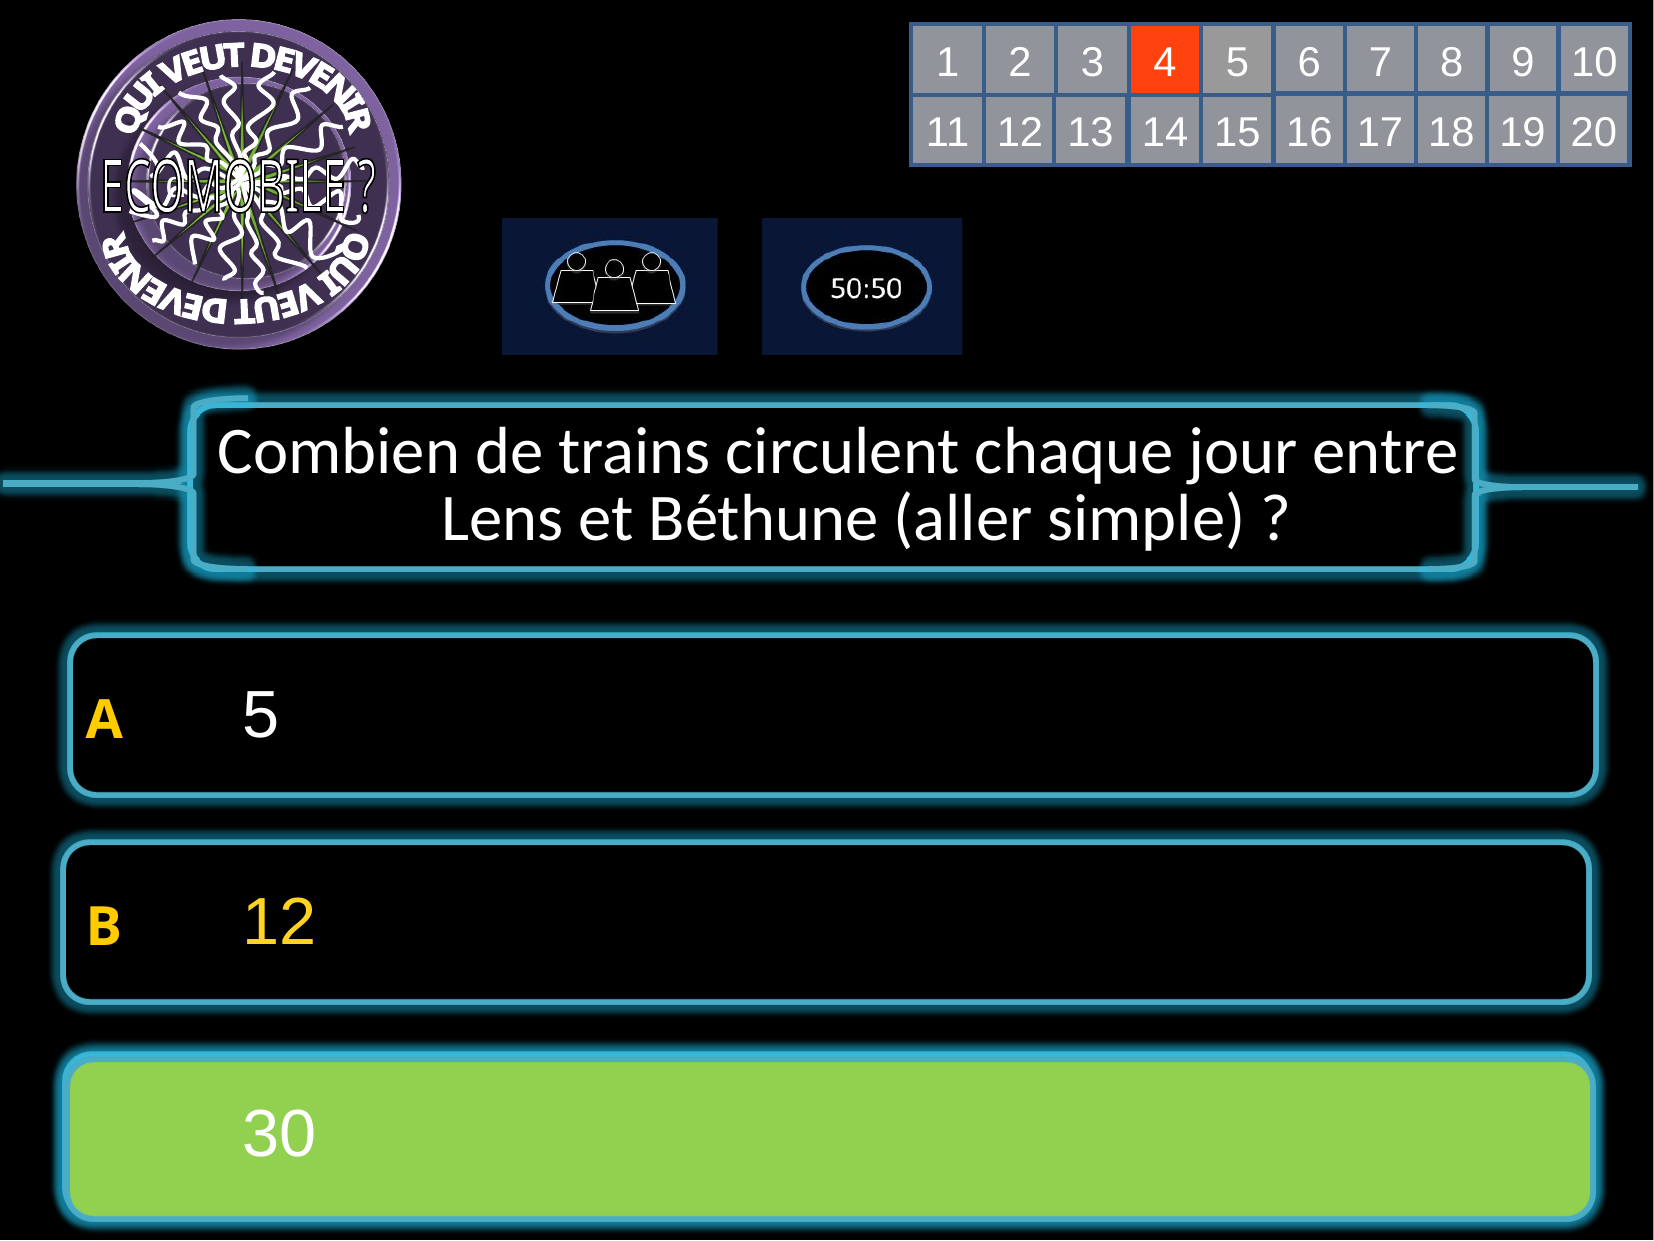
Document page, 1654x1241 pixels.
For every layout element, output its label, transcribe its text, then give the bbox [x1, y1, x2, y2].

text_box 6 [1273, 24, 1344, 93]
list 12 [171, 850, 1571, 993]
text_box 11 [911, 94, 983, 166]
text_box 7 [1344, 24, 1416, 93]
text_box 20 [1558, 93, 1630, 166]
text_box 10 [1558, 24, 1630, 93]
picture [50, 615, 1616, 815]
text_box 9 [1487, 24, 1558, 93]
text_box 14 [1128, 94, 1201, 166]
picture [0, 377, 1654, 591]
text_box 8 [1416, 24, 1487, 93]
text_box 4 [1128, 24, 1201, 94]
text_box 2 [983, 24, 1056, 94]
title Combien de trains circulent chaque jour entre Lens et Béthune (aller simple) ? [200, 407, 1477, 573]
text_box 5 [1201, 24, 1273, 94]
list 5 [171, 643, 1571, 786]
text_box 19 [1486, 93, 1558, 166]
picture [53, 18, 402, 370]
picture [45, 1034, 1613, 1239]
text_box 17 [1345, 93, 1415, 166]
picture [43, 822, 1609, 1022]
text_box 3 [1056, 24, 1128, 95]
text_box 15 [1201, 94, 1273, 166]
text_box 16 [1273, 93, 1345, 166]
text_box 12 [983, 94, 1054, 166]
text_box 1 [911, 24, 983, 94]
text_box 13 [1054, 94, 1127, 166]
text_box 18 [1415, 93, 1486, 166]
list 30 [171, 1062, 1571, 1205]
